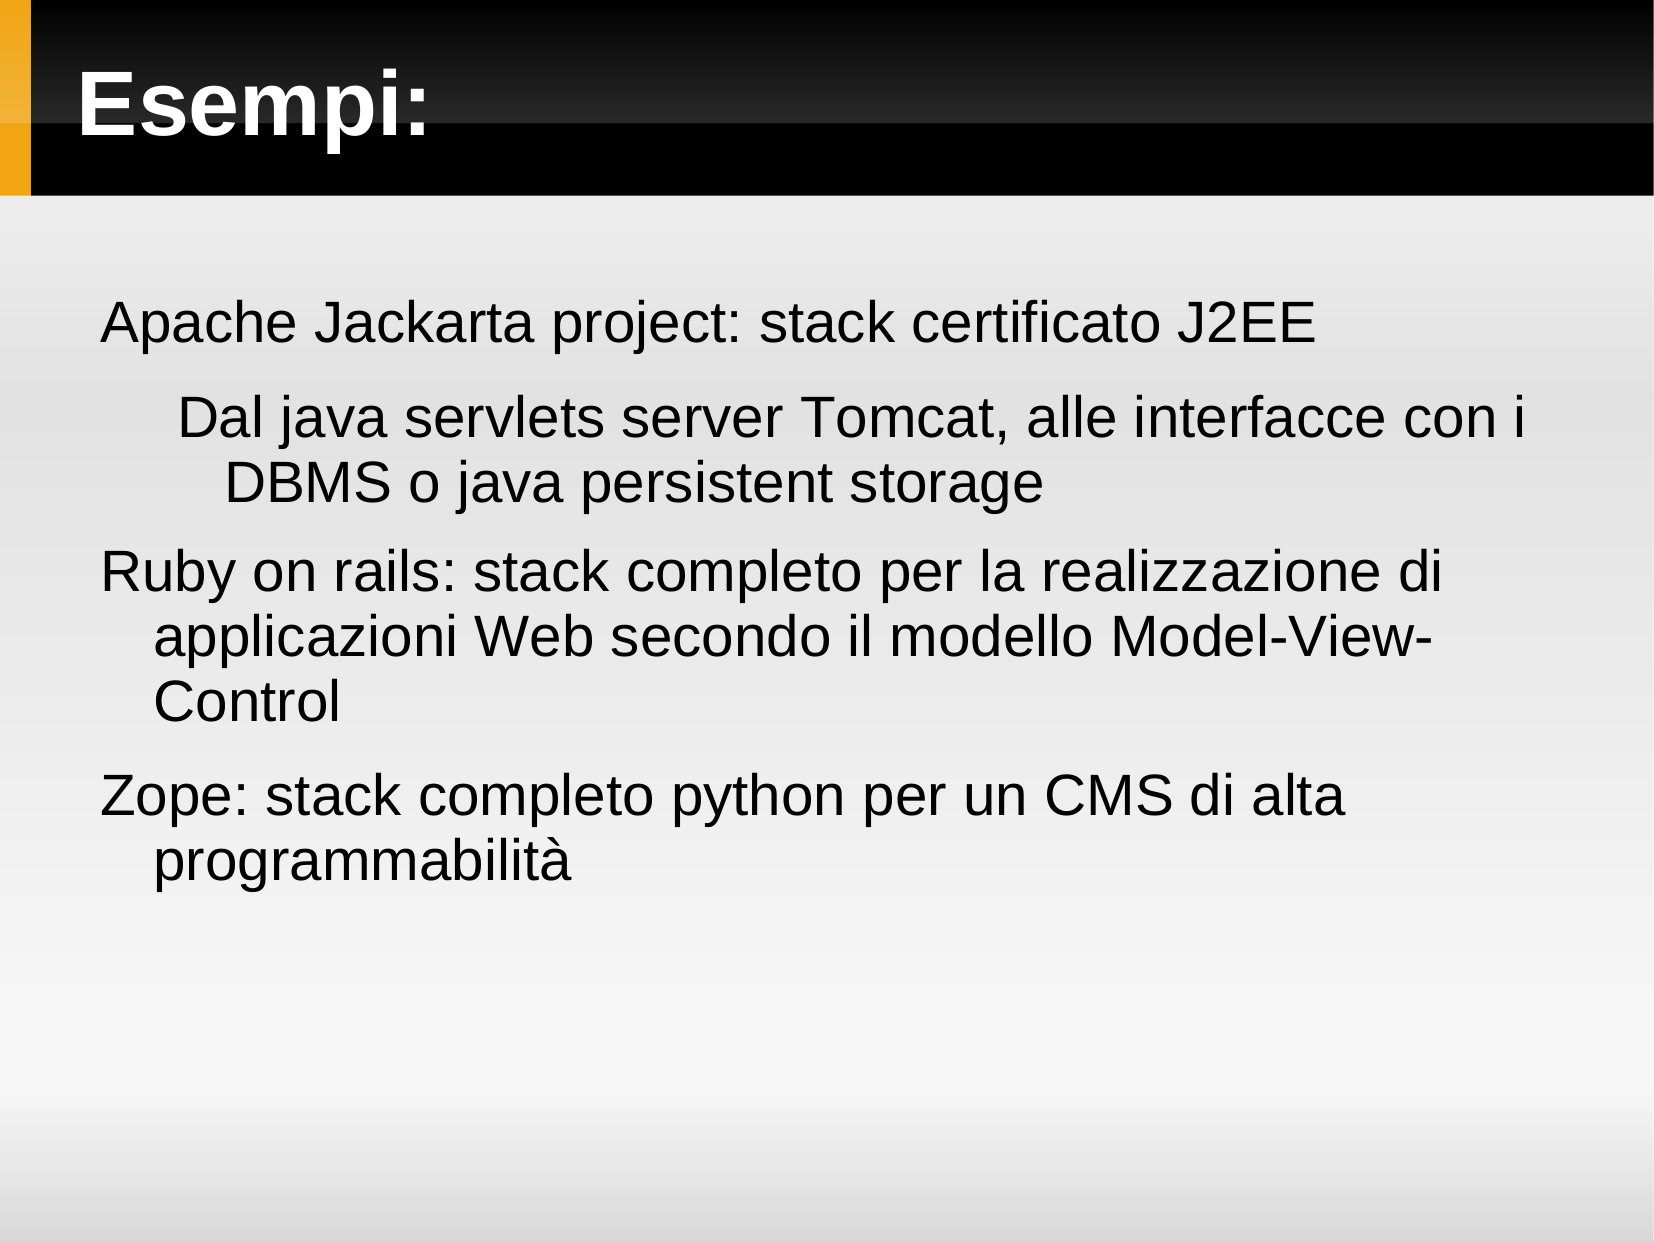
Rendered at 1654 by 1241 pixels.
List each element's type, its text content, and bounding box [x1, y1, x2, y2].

title Esempi: [76, 7, 1565, 200]
list Apache Jackarta project: stack certificato J2EE Dal java servlets server Tomcat, alle interfacce con i DBMS o java persistent storage Ruby on rails: stack completo per la realizzazione di applicazioni Web secondo il modello Model-View-Control Zope: stack completo python per un CMS di alta programmabilità [82, 290, 1571, 1094]
picture [0, 0, 1654, 1241]
